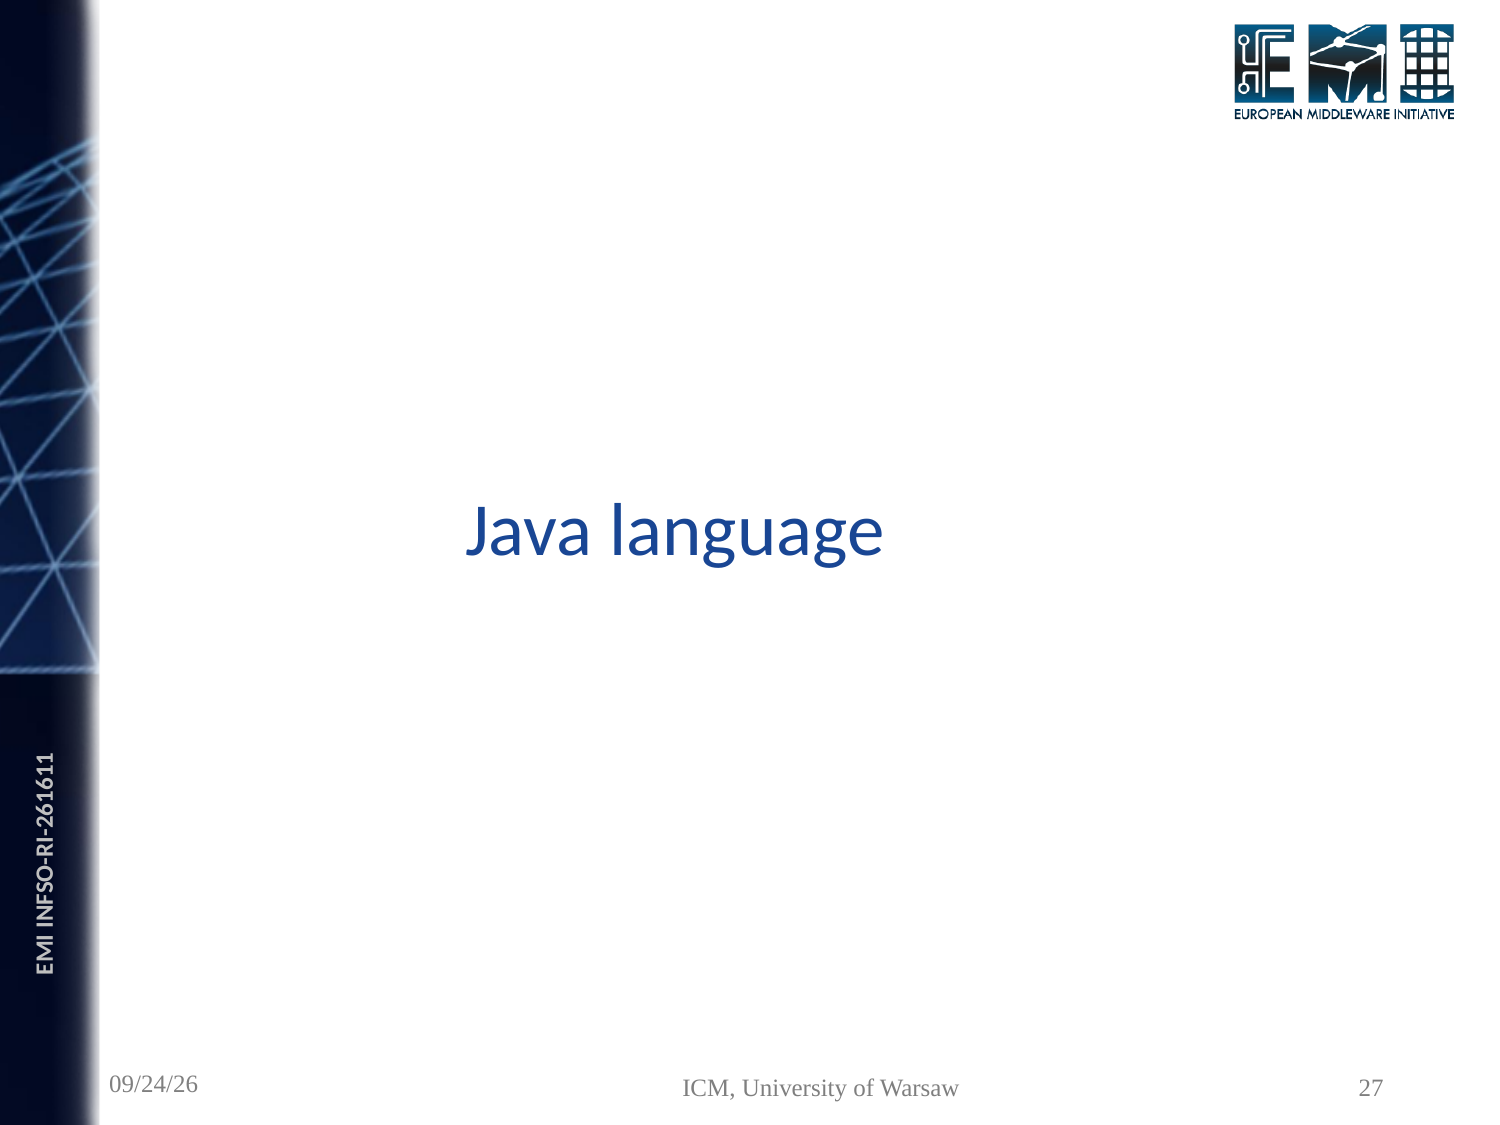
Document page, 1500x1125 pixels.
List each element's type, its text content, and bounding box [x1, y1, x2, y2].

subtitle Java language [112, 44, 1238, 1006]
picture [0, 0, 111, 1125]
picture [1185, 8, 1500, 140]
